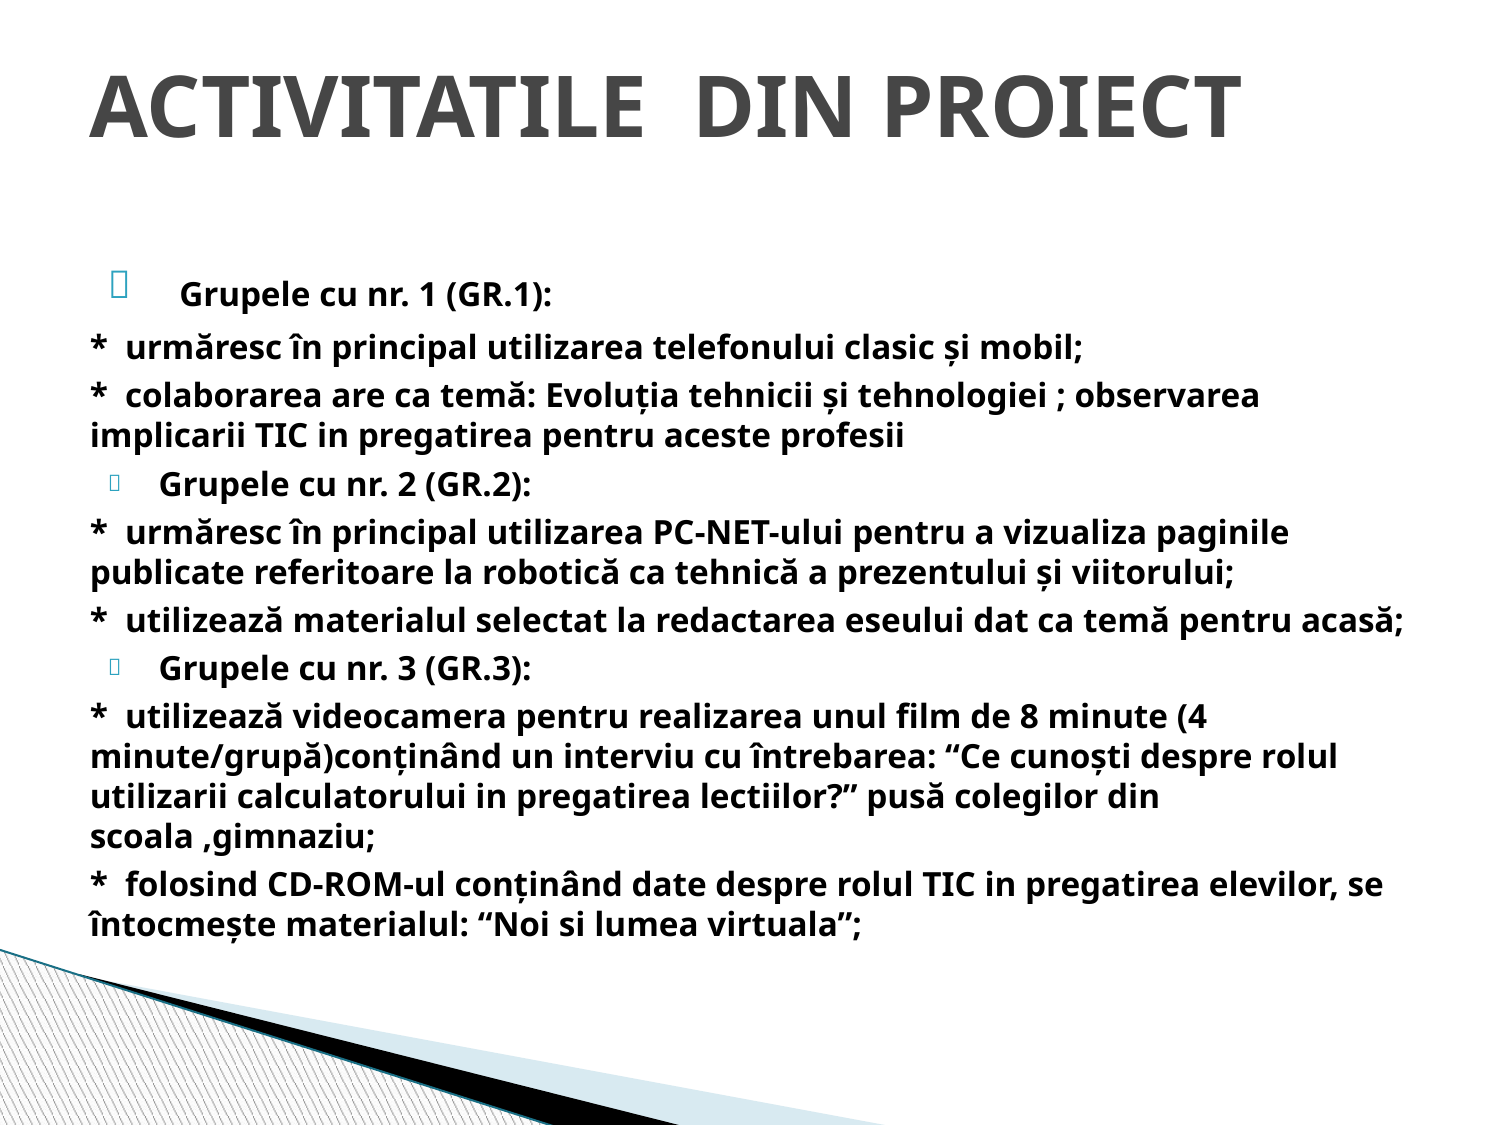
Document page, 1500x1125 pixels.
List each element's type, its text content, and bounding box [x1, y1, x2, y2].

list Grupele cu nr. 1 (GR.1): * urmăresc în principal utilizarea telefonului clasic și mobil; * colaborarea are ca temă: Evoluția tehnicii și tehnologiei ; observarea implicarii TIC in pregatirea pentru aceste profesii Grupele cu nr. 2 (GR.2): * urmăresc în principal utilizarea PC-NET-ului pentru a vizualiza paginile publicate referitoare la robotică ca tehnică a prezentului și viitorului; * utilizează materialul selectat la redactarea eseului dat ca temă pentru acasă; Grupele cu nr. 3 (GR.3): * utilizează videocamera pentru realizarea unul film de 8 minute (4 minute/grupă)conținând un interviu cu întrebarea: “Ce cunoști despre rolul utilizarii calculatorului in pregatirea lectiilor?” pusă colegilor din scoala ,gimnaziu; * folosind CD-ROM-ul conținând date despre rolul TIC in pregatirea elevilor, se întocmește materialul: “Noi si lumea virtuala”; [75, 243, 1425, 986]
title ACTIVITATILE DIN PROIECT [75, 45, 1425, 233]
picture [0, 952, 543, 1125]
